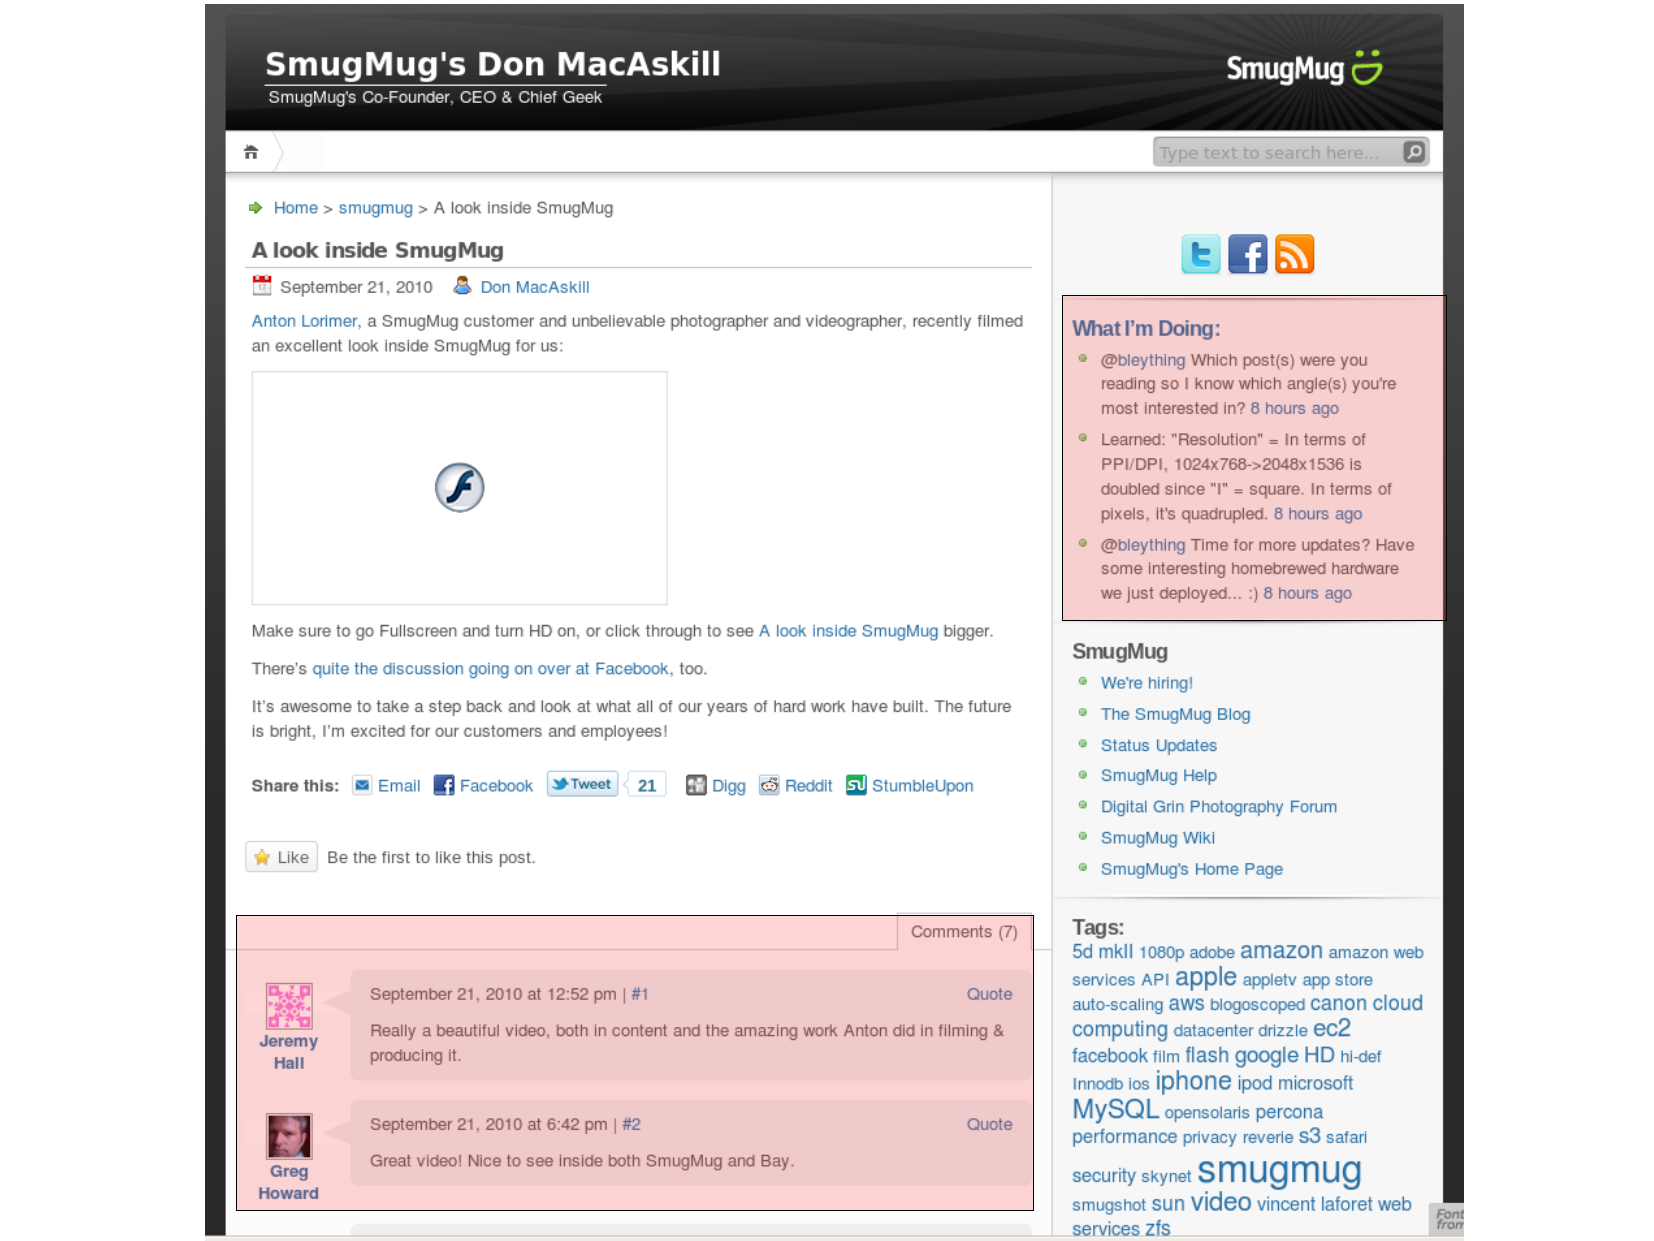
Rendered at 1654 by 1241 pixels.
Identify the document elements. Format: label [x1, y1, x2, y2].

picture [205, 4, 1464, 1241]
text_box [236, 915, 1034, 1211]
text_box [1062, 295, 1447, 621]
